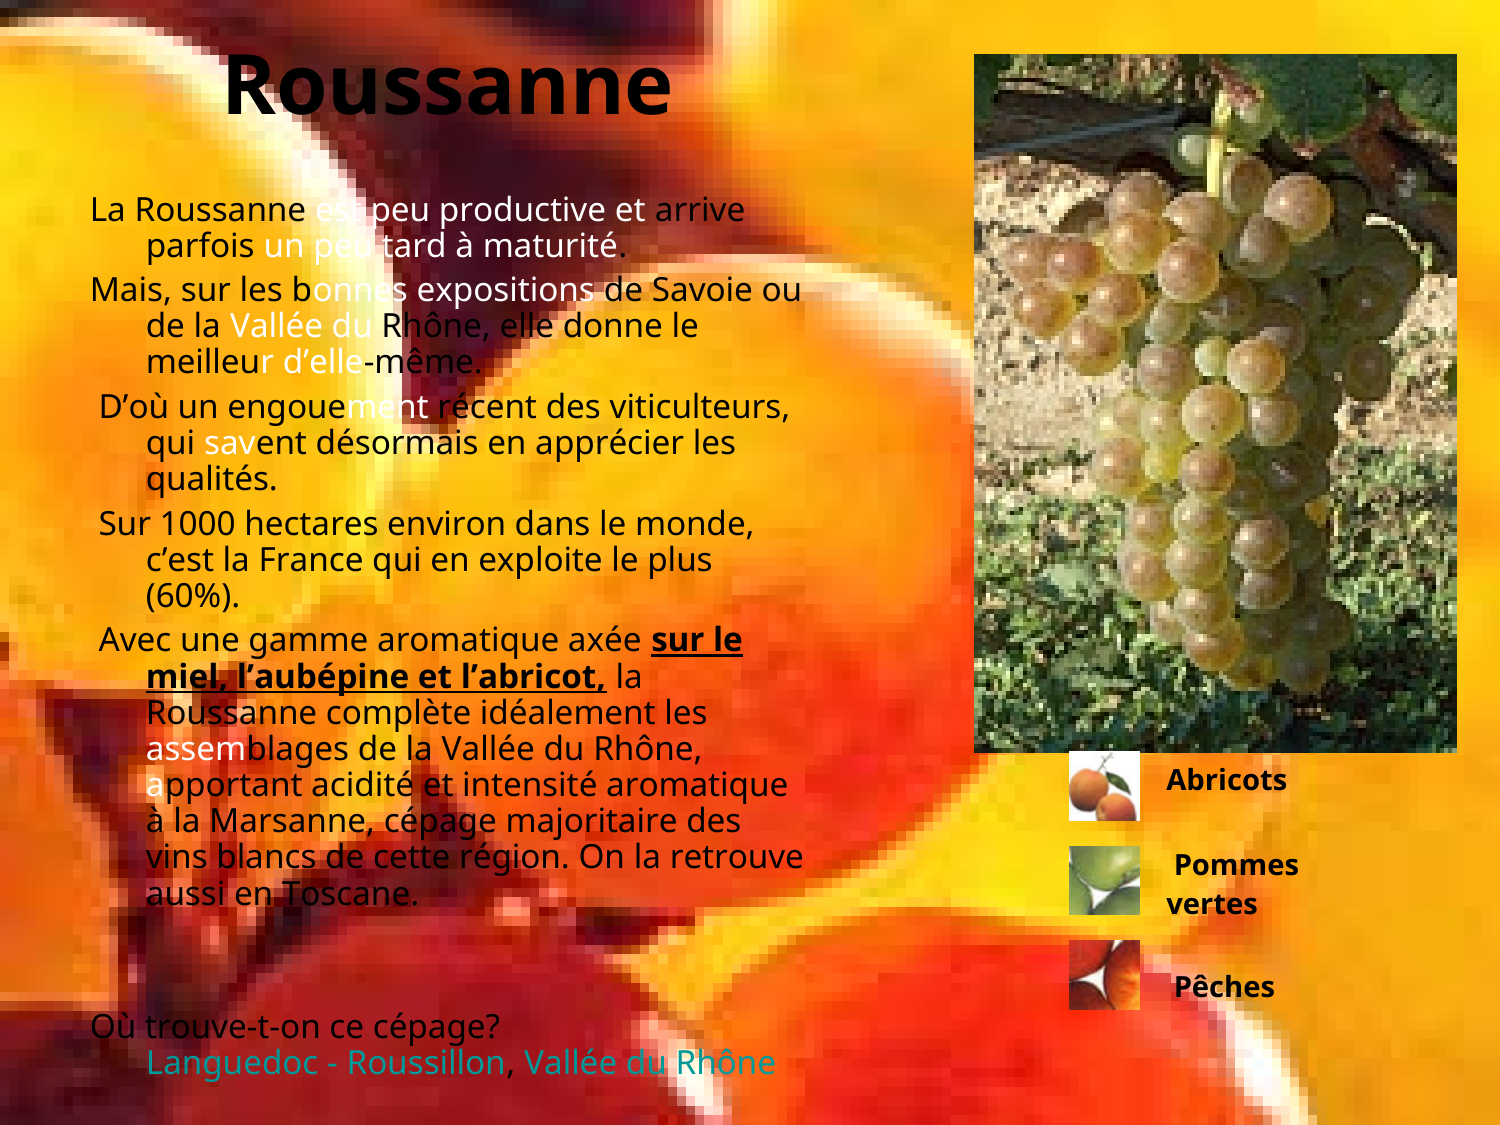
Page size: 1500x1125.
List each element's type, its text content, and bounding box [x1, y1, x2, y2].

list La Roussanne est peu productive et arrive parfois un peu tard à maturité. Mais, sur les bonnes expositions de Savoie ou de la Vallée du Rhône, elle donne le meilleur d’elle-même. D’où un engouement récent des viticulteurs, qui savent désormais en apprécier les qualités. Sur 1000 hectares environ dans le monde, c’est la France qui en exploite le plus (60%). Avec une gamme aromatique axée sur le miel, l’aubépine et l’abricot, la Roussanne complète idéalement les assemblages de la Vallée du Rhône, apportant acidité et intensité aromatique à la Marsanne, cépage majoritaire des vins blancs de cette région. On la retrouve aussi en Toscane. Où trouve-t-on ce cépage? Languedoc - Roussillon, Vallée du Rhône [74, 184, 821, 1036]
text_box Pommes vertes [1151, 837, 1400, 956]
picture [0, 0, 1500, 1125]
text_box Pêches [1151, 956, 1400, 1057]
title Roussanne [74, 34, 821, 184]
text_box Abricots [1151, 751, 1400, 837]
